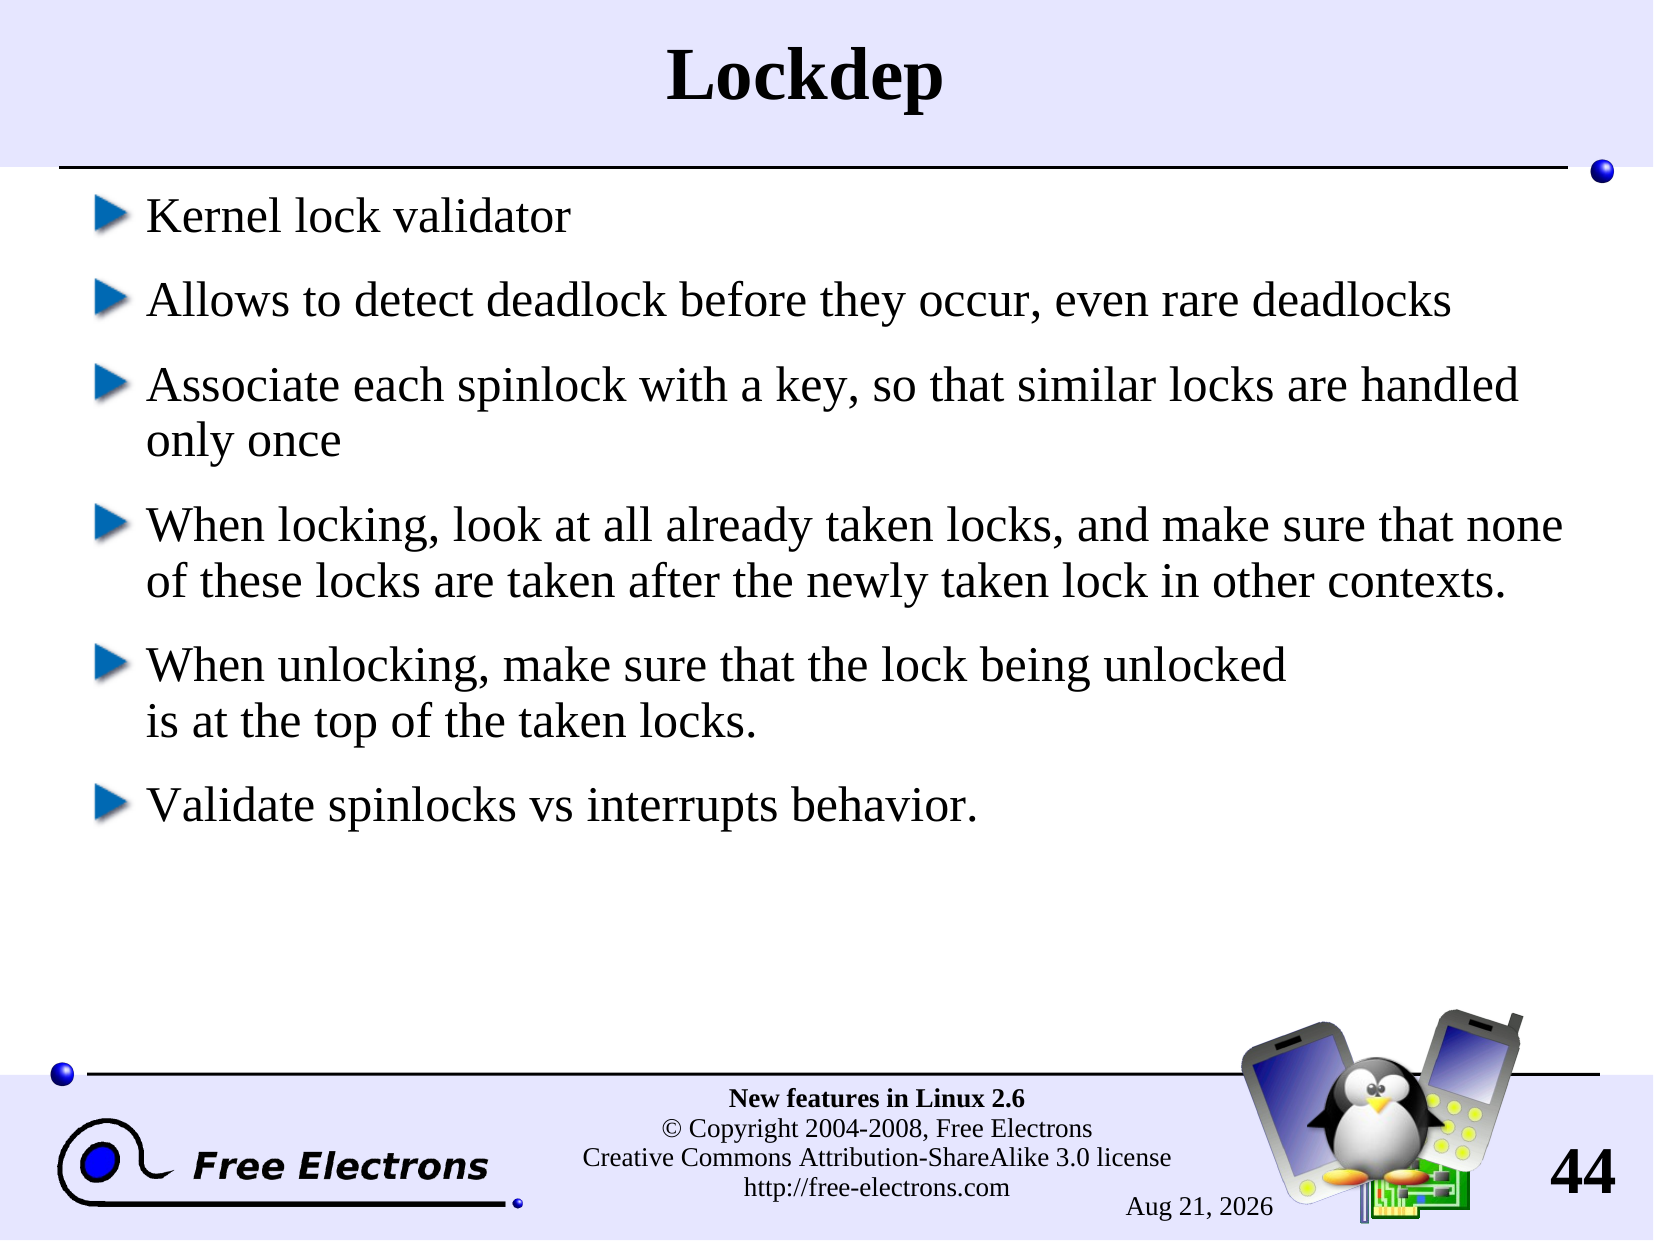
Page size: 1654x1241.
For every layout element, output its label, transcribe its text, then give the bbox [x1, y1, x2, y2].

picture [50, 1107, 527, 1216]
title Lockdep [60, 25, 1551, 124]
list Kernel lock validator Allows to detect deadlock before they occur, even rare deadlocks Associate each spinlock with a key, so that similar locks are handled only once When locking, look at all already taken locks, and make sure that none of these locks are taken after the newly taken lock in other contexts. When unlocking, make sure that the lock being unlocked is at the top of the taken locks. Validate spinlocks vs interrupts behavior. [75, 187, 1576, 1038]
picture [1225, 1038, 1530, 1241]
